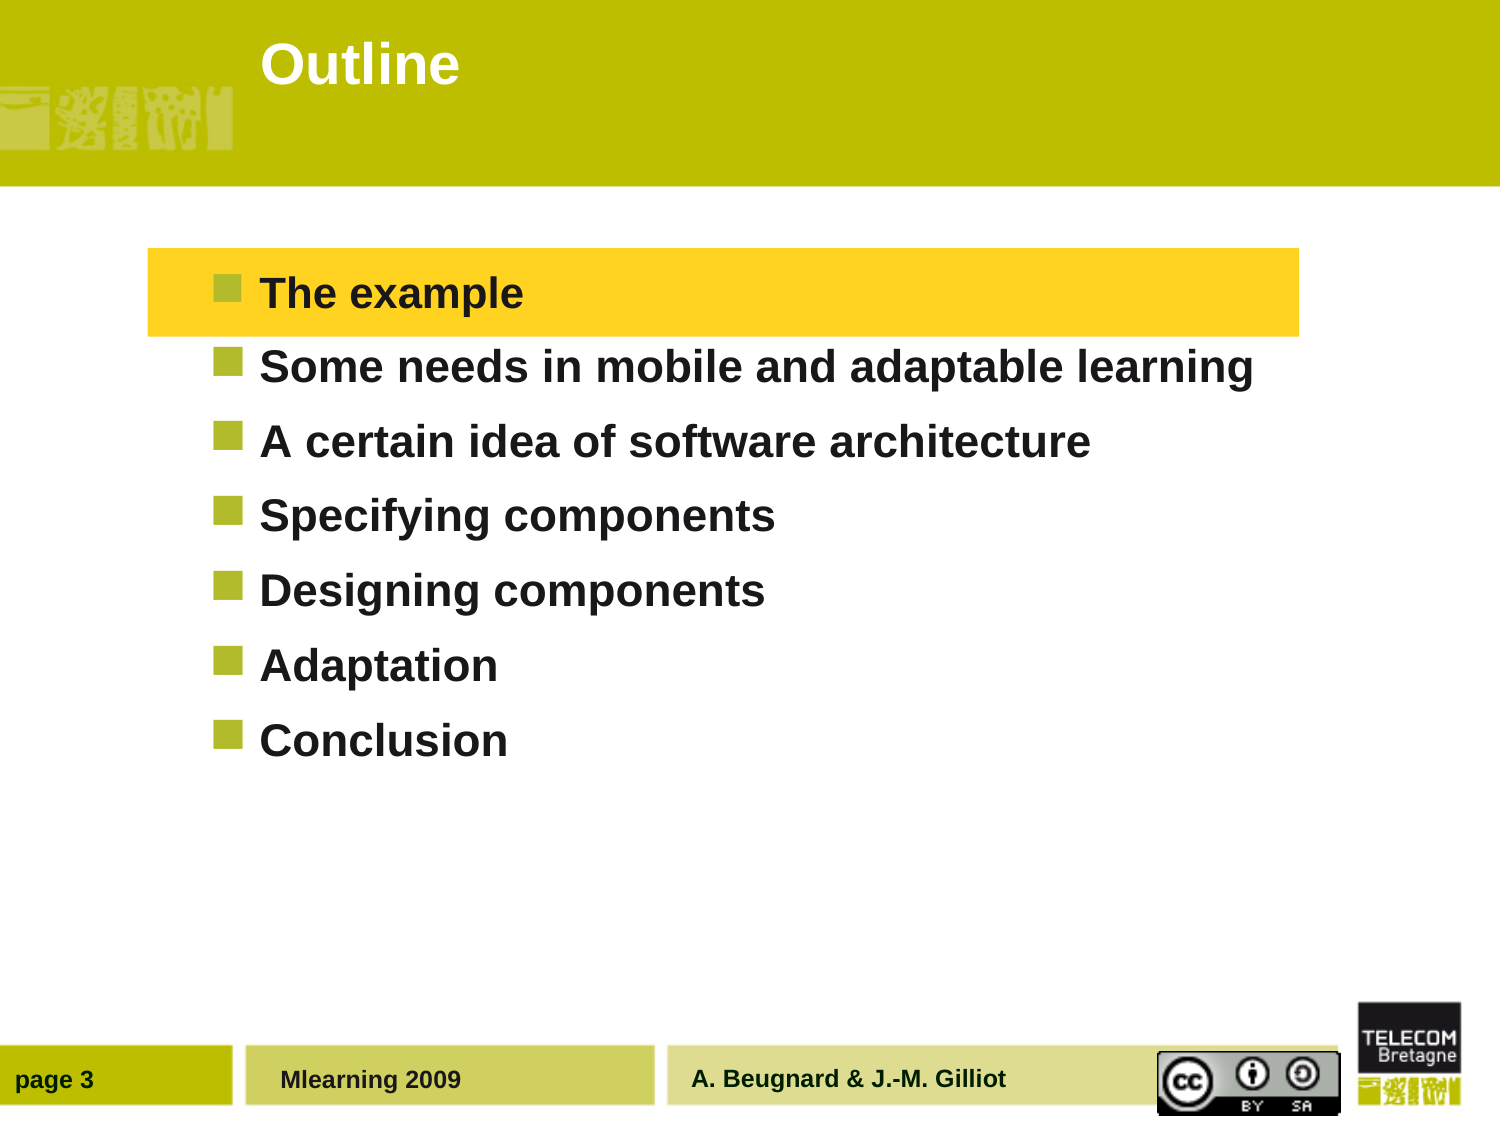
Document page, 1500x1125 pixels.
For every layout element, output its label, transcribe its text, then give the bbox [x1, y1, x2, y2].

list The example Some needs in mobile and adaptable learning A certain idea of software architecture Specifying components Designing components Adaptation Conclusion [200, 265, 1459, 1017]
text_box [147, 248, 1300, 337]
title Outline [245, 23, 1459, 181]
picture [0, 0, 1500, 1125]
